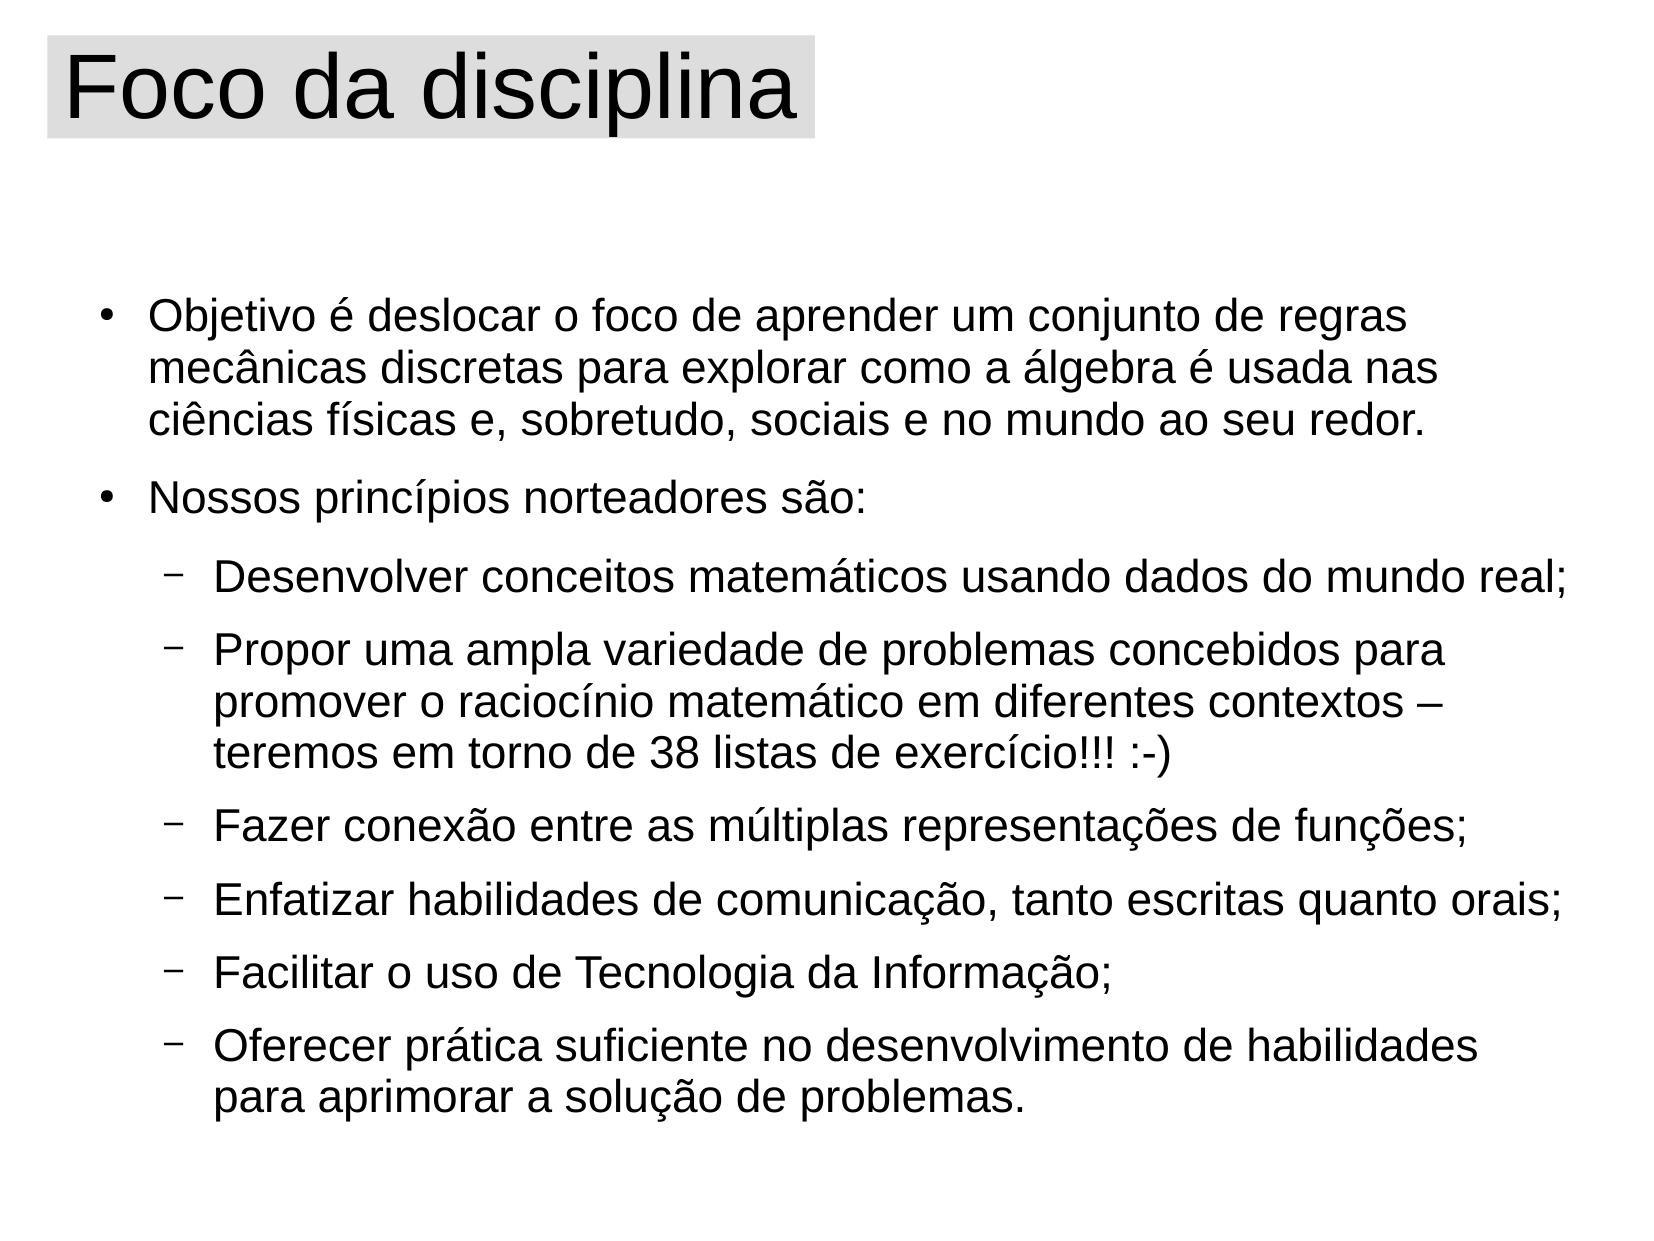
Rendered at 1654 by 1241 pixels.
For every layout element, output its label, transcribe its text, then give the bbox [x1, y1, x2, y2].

list Objetivo é deslocar o foco de aprender um conjunto de regras mecânicas discretas para explorar como a álgebra é usada nas ciências físicas e, sobretudo, sociais e no mundo ao seu redor. Nossos princípios norteadores são: Desenvolver conceitos matemáticos usando dados do mundo real; Propor uma ampla variedade de problemas concebidos para promover o raciocínio matemático em diferentes contextos – teremos em torno de 38 listas de exercício!!! :-) Fazer conexão entre as múltiplas representações de funções; Enfatizar habilidades de comunicação, tanto escritas quanto orais; Facilitar o uso de Tecnologia da Informação; Oferecer prática suficiente no desenvolvimento de habilidades para aprimorar a solução de problemas. [82, 290, 1571, 1205]
title Foco da disciplina [47, 35, 815, 139]
